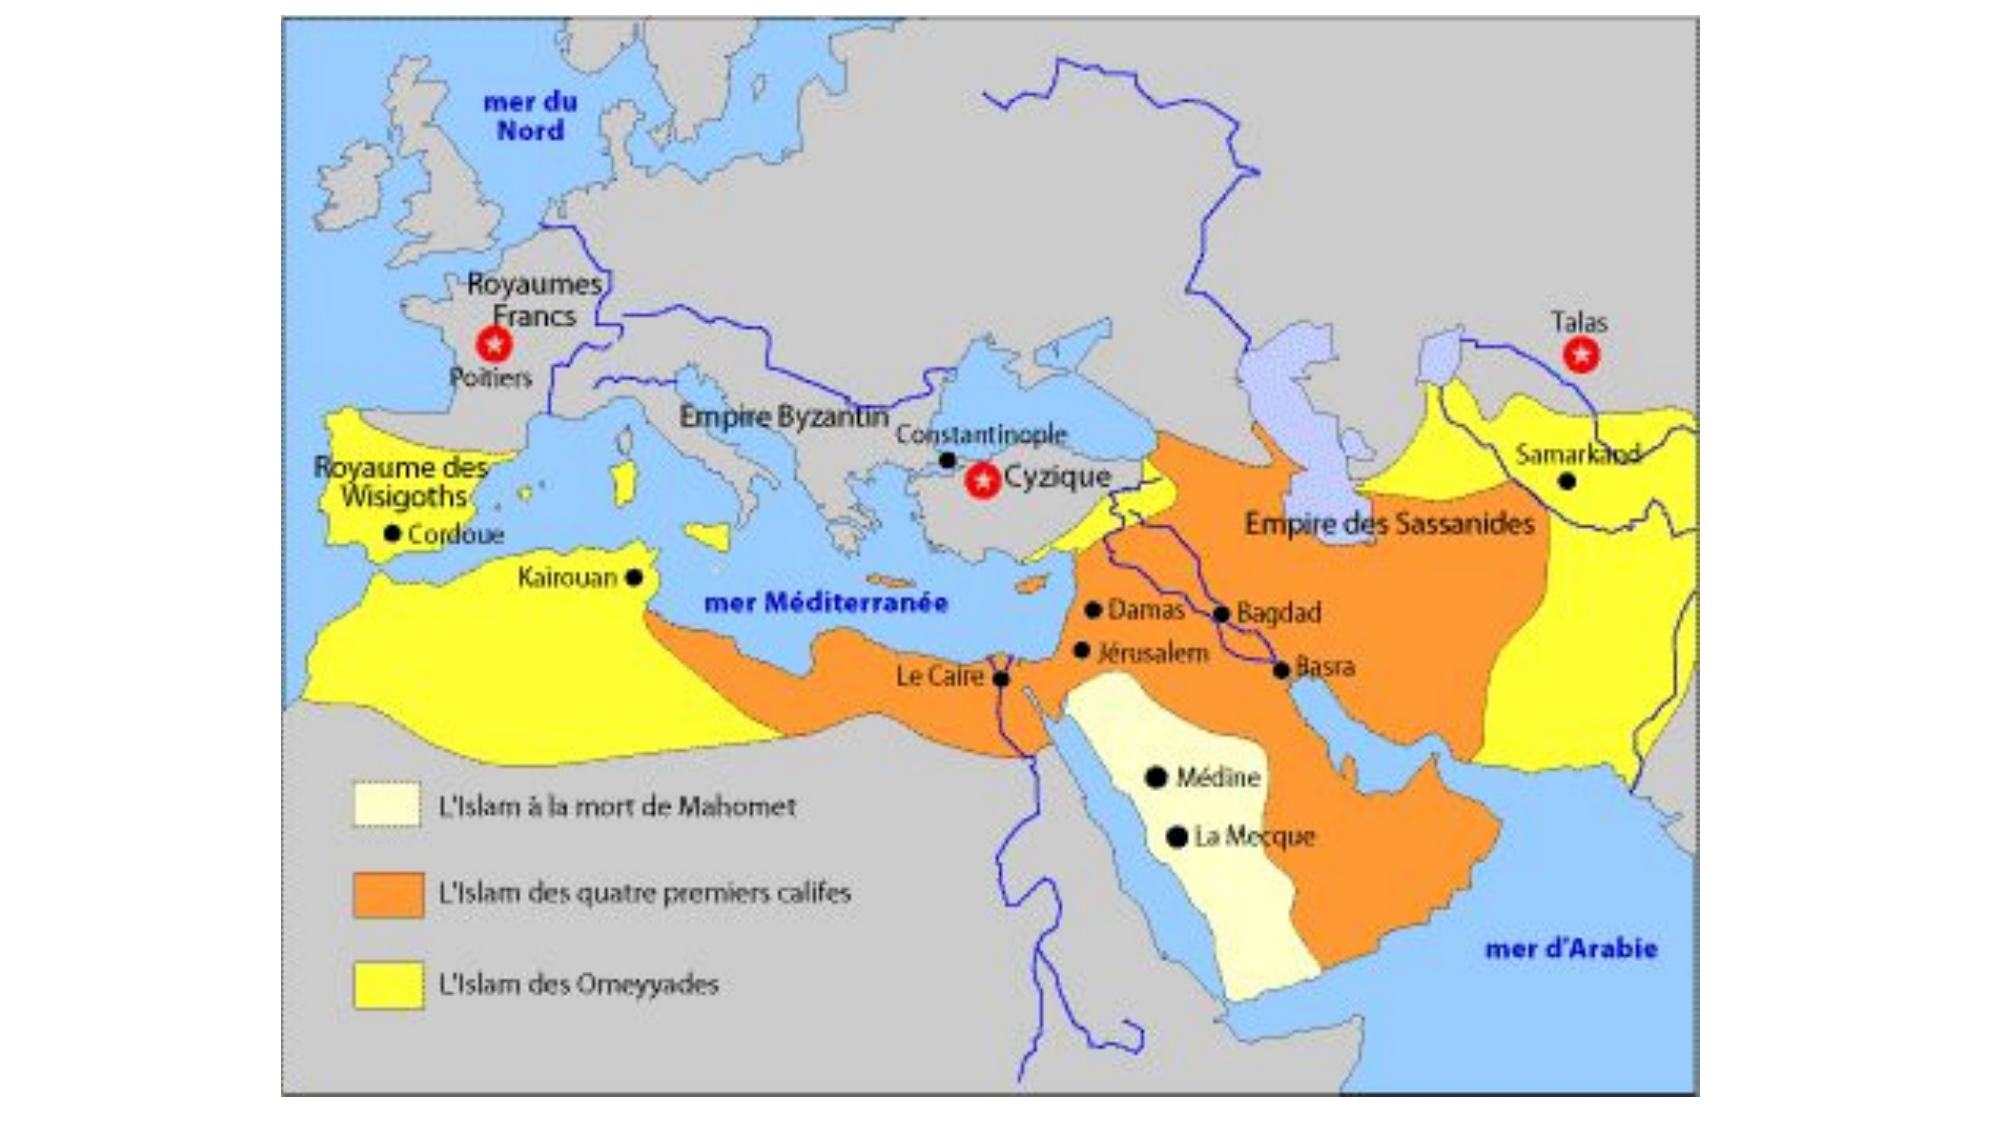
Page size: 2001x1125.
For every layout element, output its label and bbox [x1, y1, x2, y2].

picture [281, 15, 1700, 1097]
